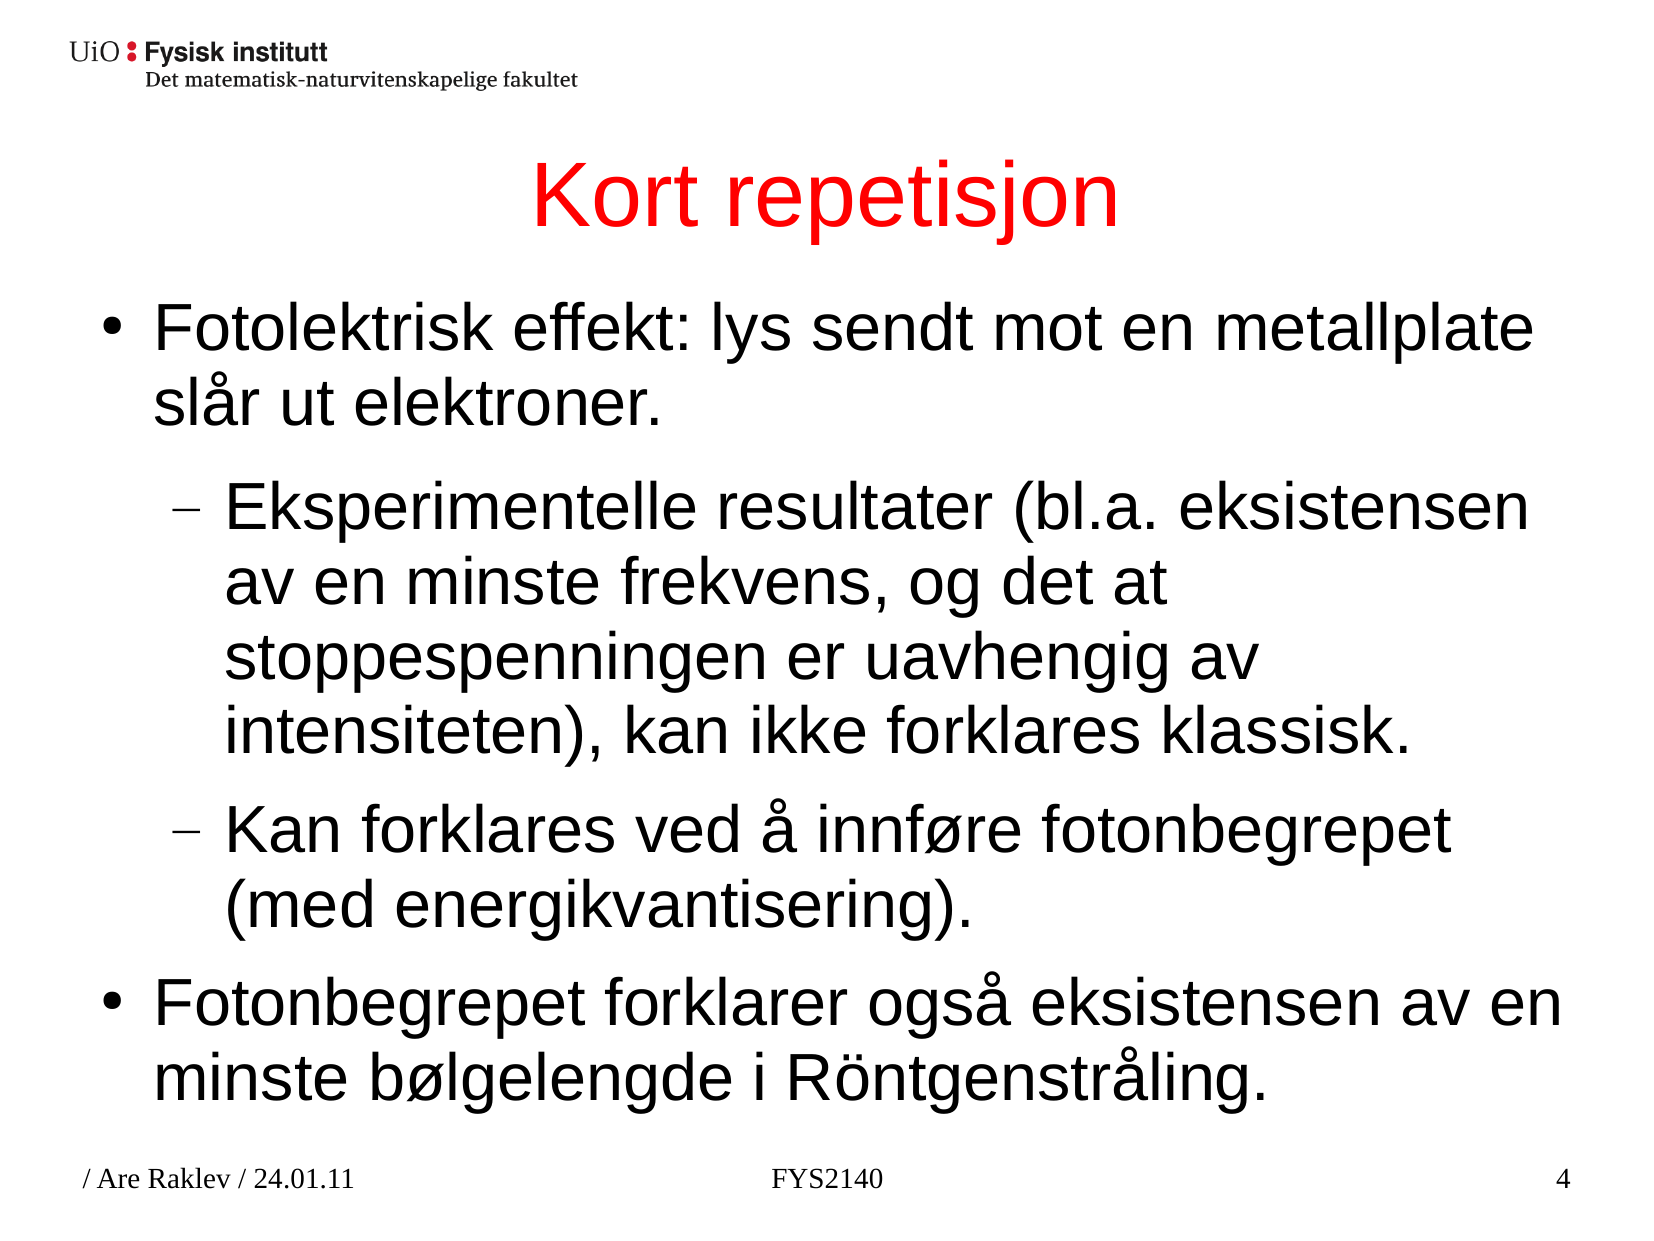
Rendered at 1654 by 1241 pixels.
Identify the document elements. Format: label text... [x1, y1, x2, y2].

picture [68, 37, 581, 93]
title Kort repetisjon [82, 90, 1571, 290]
list Fotolektrisk effekt: lys sendt mot en metallplate slår ut elektroner. Eksperimentelle resultater (bl.a. eksistensen av en minste frekvens, og det at stoppespenningen er uavhengig av intensiteten), kan ikke forklares klassisk. Kan forklares ved å innføre fotonbegrepet (med energikvantisering). Fotonbegrepet forklarer også eksistensen av en minste bølgelengde i Röntgenstråling. [82, 290, 1571, 1113]
